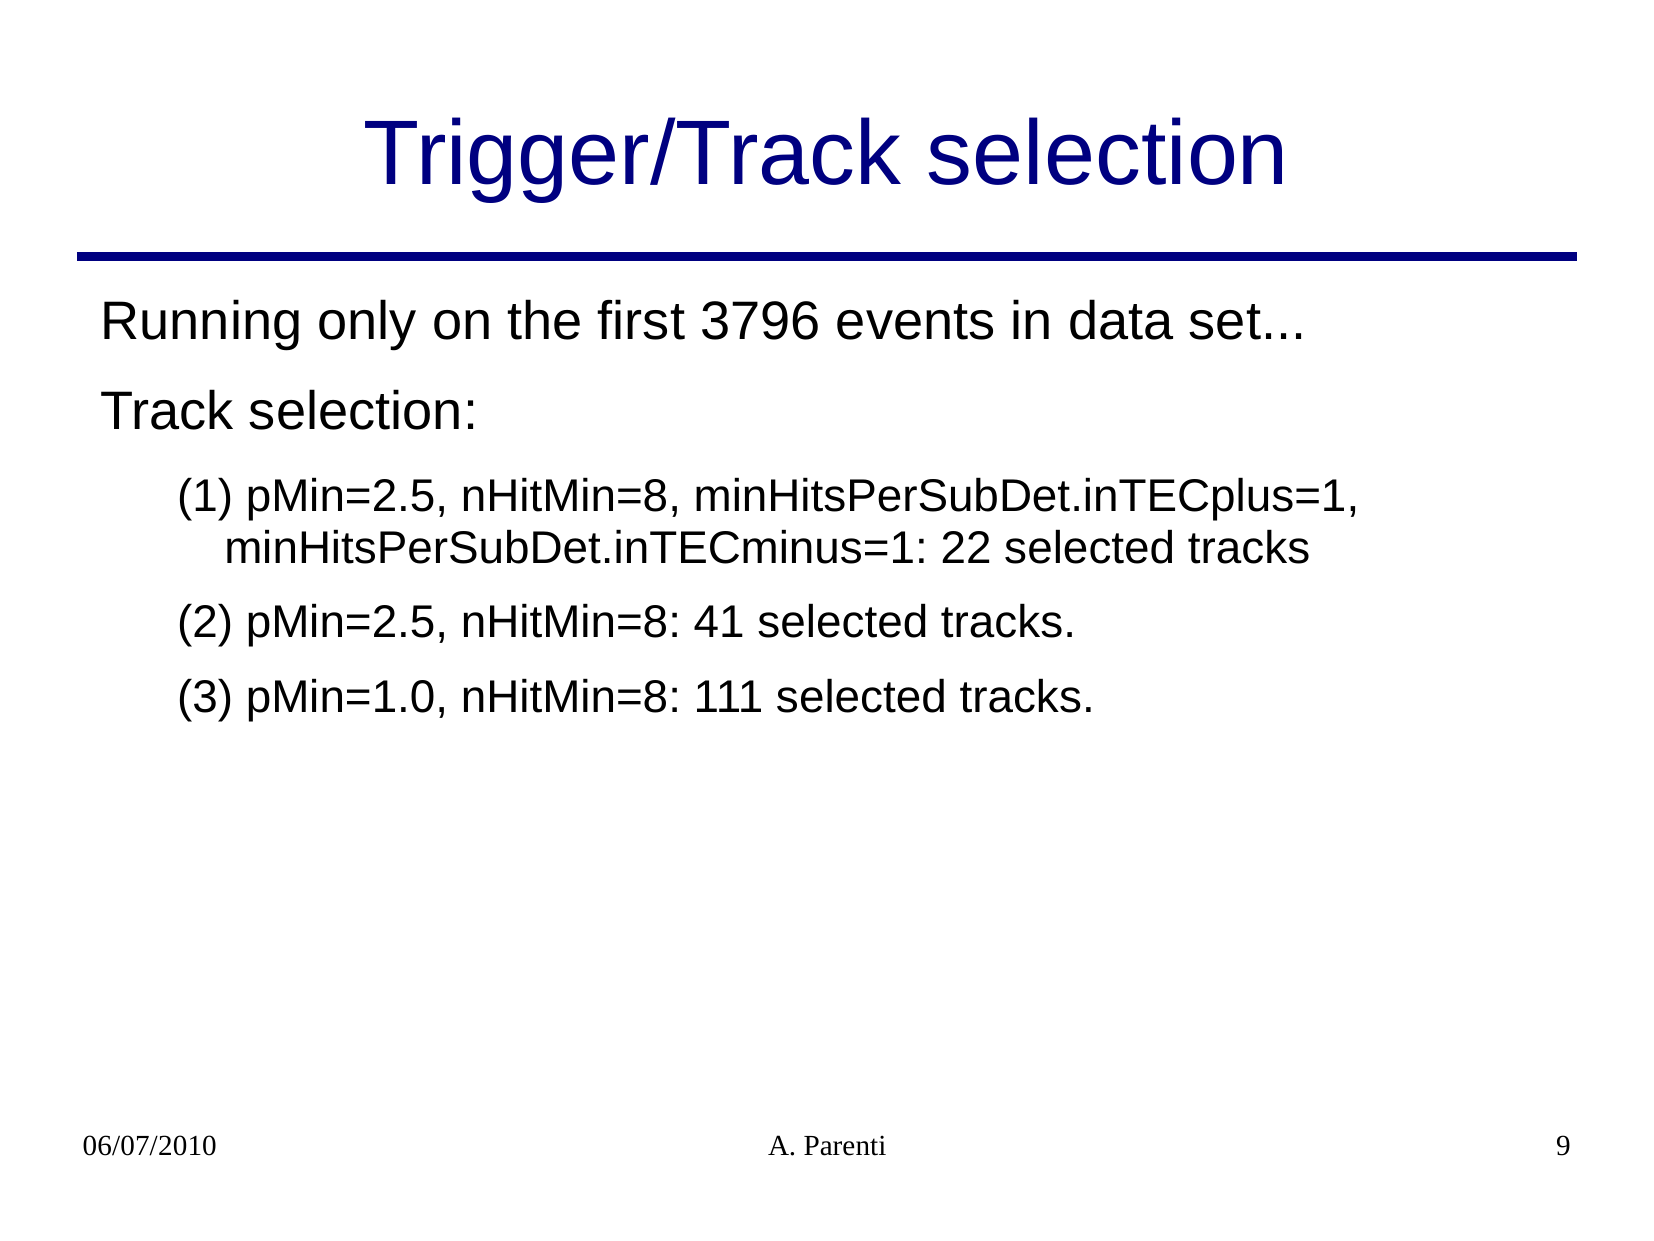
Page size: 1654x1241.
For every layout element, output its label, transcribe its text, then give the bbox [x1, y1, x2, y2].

title Trigger/Track selection [82, 56, 1571, 250]
list Running only on the first 3796 events in data set... Track selection: (1) pMin=2.5, nHitMin=8, minHitsPerSubDet.inTECplus=1, minHitsPerSubDet.inTECminus=1: 22 selected tracks (2) pMin=2.5, nHitMin=8: 41 selected tracks. (3) pMin=1.0, nHitMin=8: 111 selected tracks. [82, 290, 1571, 1094]
